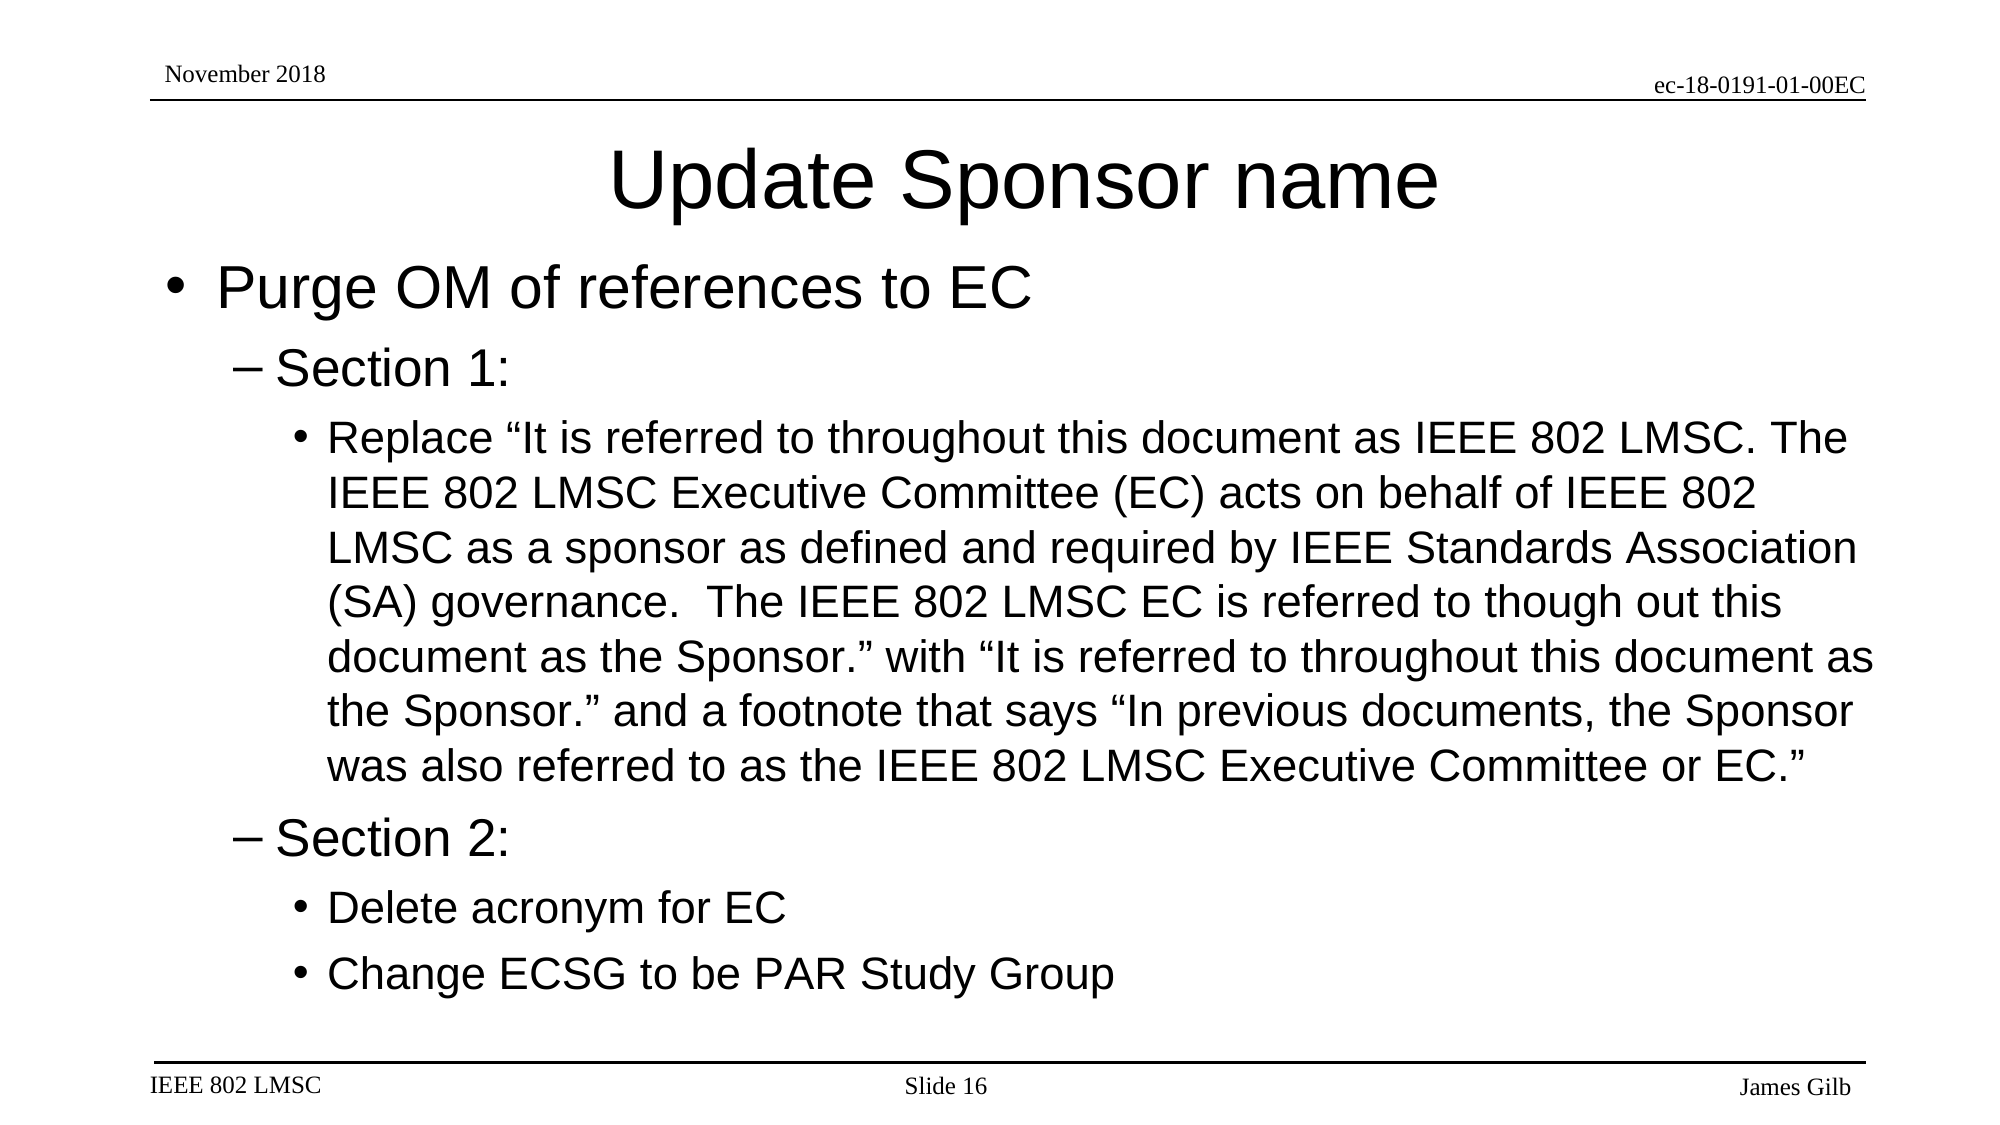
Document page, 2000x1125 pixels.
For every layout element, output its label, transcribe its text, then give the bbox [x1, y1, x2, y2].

list Purge OM of references to EC Section 1: Replace “It is referred to throughout this document as IEEE 802 LMSC. The IEEE 802 LMSC Executive Committee (EC) acts on behalf of IEEE 802 LMSC as a sponsor as defined and required by IEEE Standards Association (SA) governance. The IEEE 802 LMSC EC is referred to though out this document as the Sponsor.” with “It is referred to throughout this document as the Sponsor.” and a footnote that says “In previous documents, the Sponsor was also referred to as the IEEE 802 LMSC Executive Committee or EC.” Section 2: Delete acronym for EC Change ECSG to be PAR Study Group [149, 239, 1900, 1051]
title Update Sponsor name [150, 112, 1900, 238]
